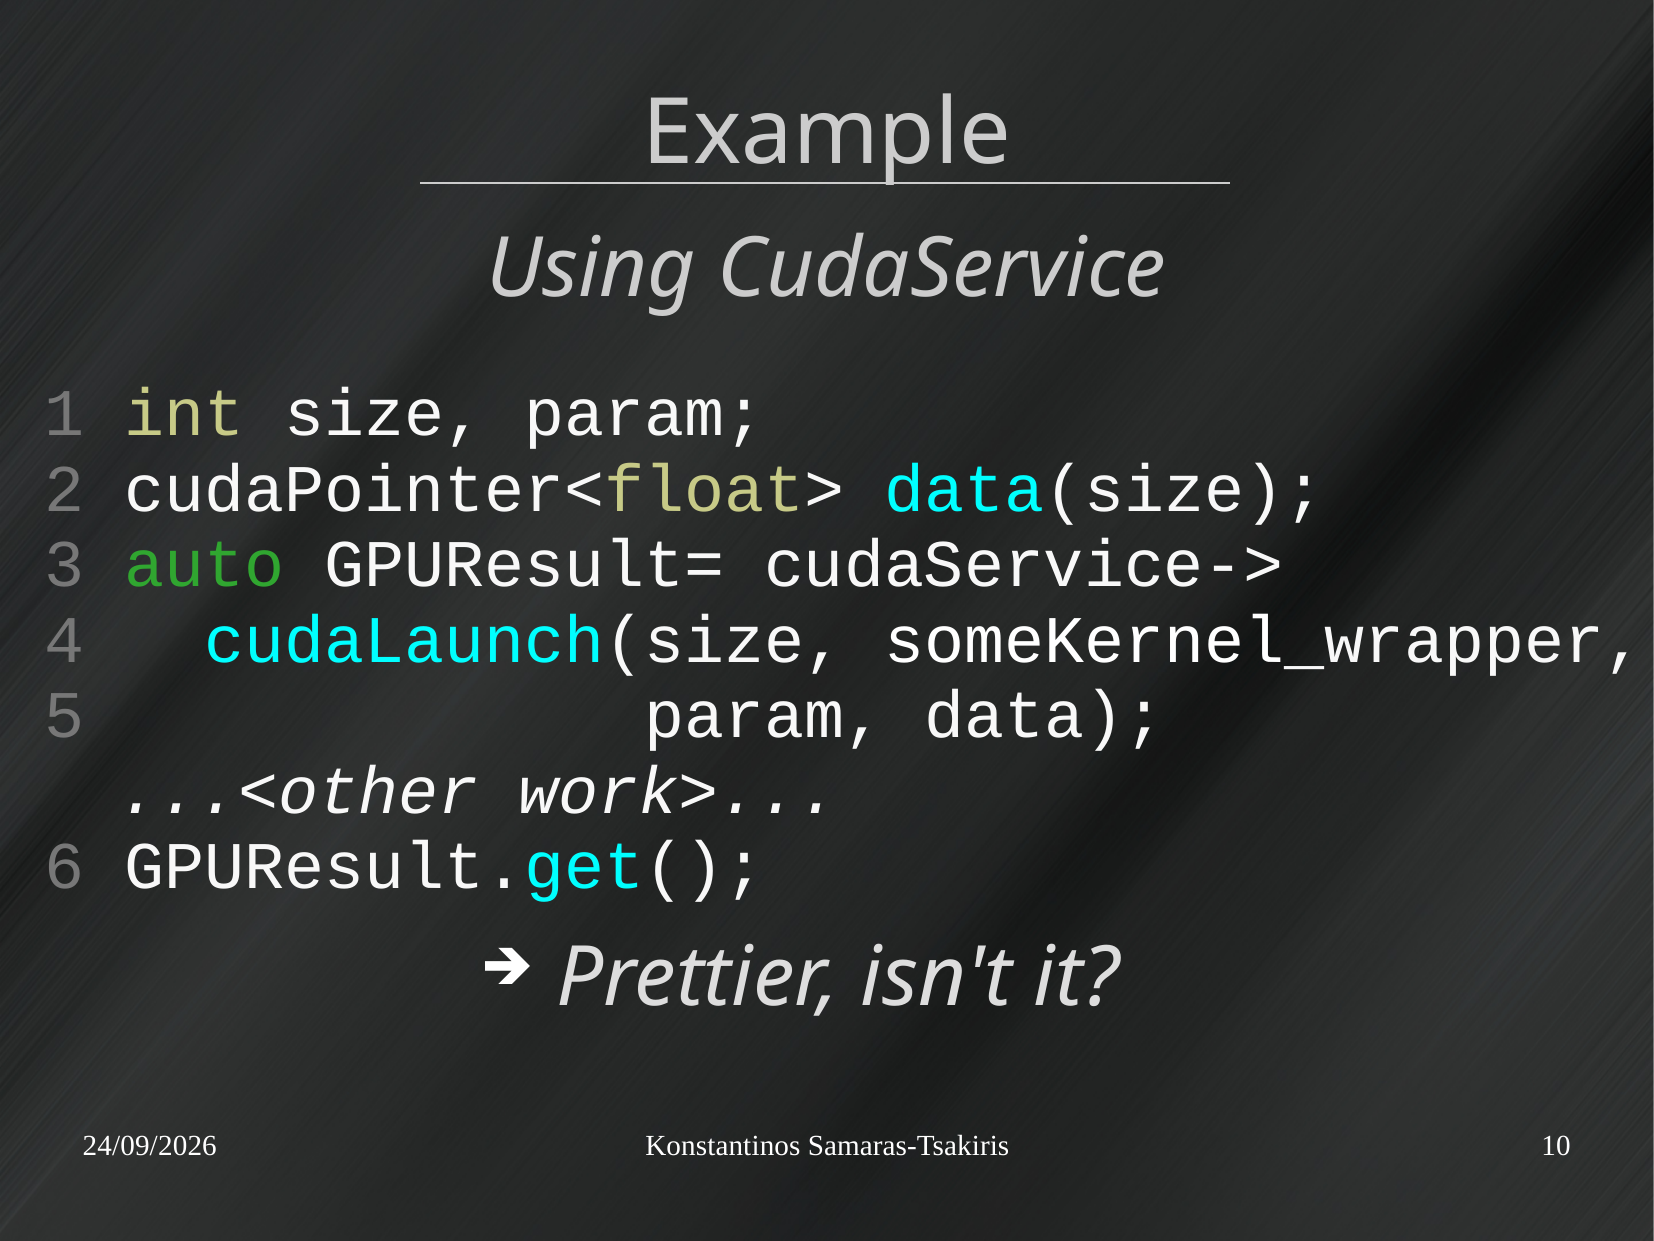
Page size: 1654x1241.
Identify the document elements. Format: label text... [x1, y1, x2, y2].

list Prettier, isn't it? [47, 886, 1536, 1060]
picture [0, 0, 1654, 1241]
text_box 1 int size, param; 2 cudaPointer<float> data(size); 3 auto GPUResult= cudaService-> 4 cudaLaunch(size, someKernel_wrapper, 5 param, data); ...<other work>... 6 GPUResult.get(); [29, 372, 1654, 920]
title Example Using CudaService [82, 53, 1571, 314]
